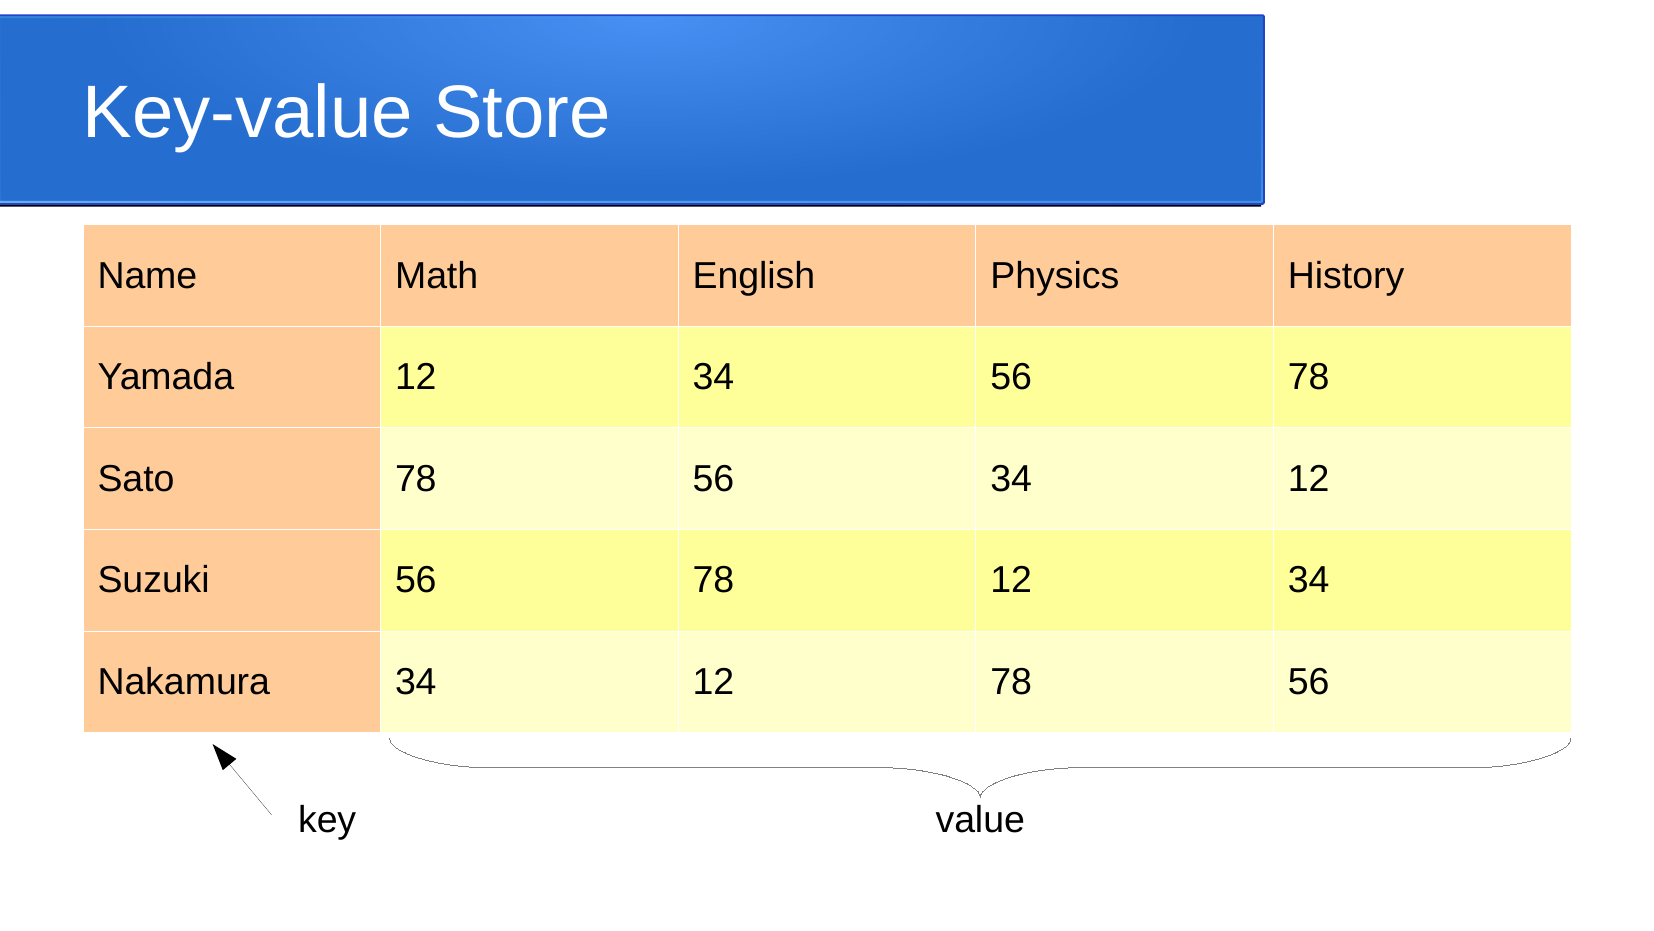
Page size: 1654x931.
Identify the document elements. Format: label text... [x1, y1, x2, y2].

title Key-value Store [82, 35, 1235, 189]
table_header English [679, 225, 975, 326]
table_cell Yamada [84, 327, 380, 427]
table_cell Sato [84, 428, 380, 529]
table_cell 56 [679, 428, 975, 529]
table_cell Nakamura [84, 632, 380, 732]
table_header Math [381, 225, 678, 326]
table_header History [1274, 225, 1571, 326]
table_cell 78 [976, 632, 1273, 732]
table_header Name [84, 225, 380, 326]
table_cell 34 [976, 428, 1273, 529]
text_box key [283, 791, 449, 849]
table_cell 78 [679, 530, 975, 631]
table_cell 34 [381, 632, 678, 732]
table_cell 78 [381, 428, 678, 529]
table_cell 56 [381, 530, 678, 631]
table_cell 12 [976, 530, 1273, 631]
table_cell Suzuki [84, 530, 380, 631]
text_box value [897, 791, 1063, 849]
table_cell 78 [1274, 327, 1571, 427]
table_cell 12 [381, 327, 678, 427]
table_cell 56 [976, 327, 1273, 427]
table_cell 12 [1274, 428, 1571, 529]
table_cell 34 [1274, 530, 1571, 631]
table_cell 12 [679, 632, 975, 732]
table_cell 56 [1274, 632, 1571, 732]
table_cell 34 [679, 327, 975, 427]
table_header Physics [976, 225, 1273, 326]
